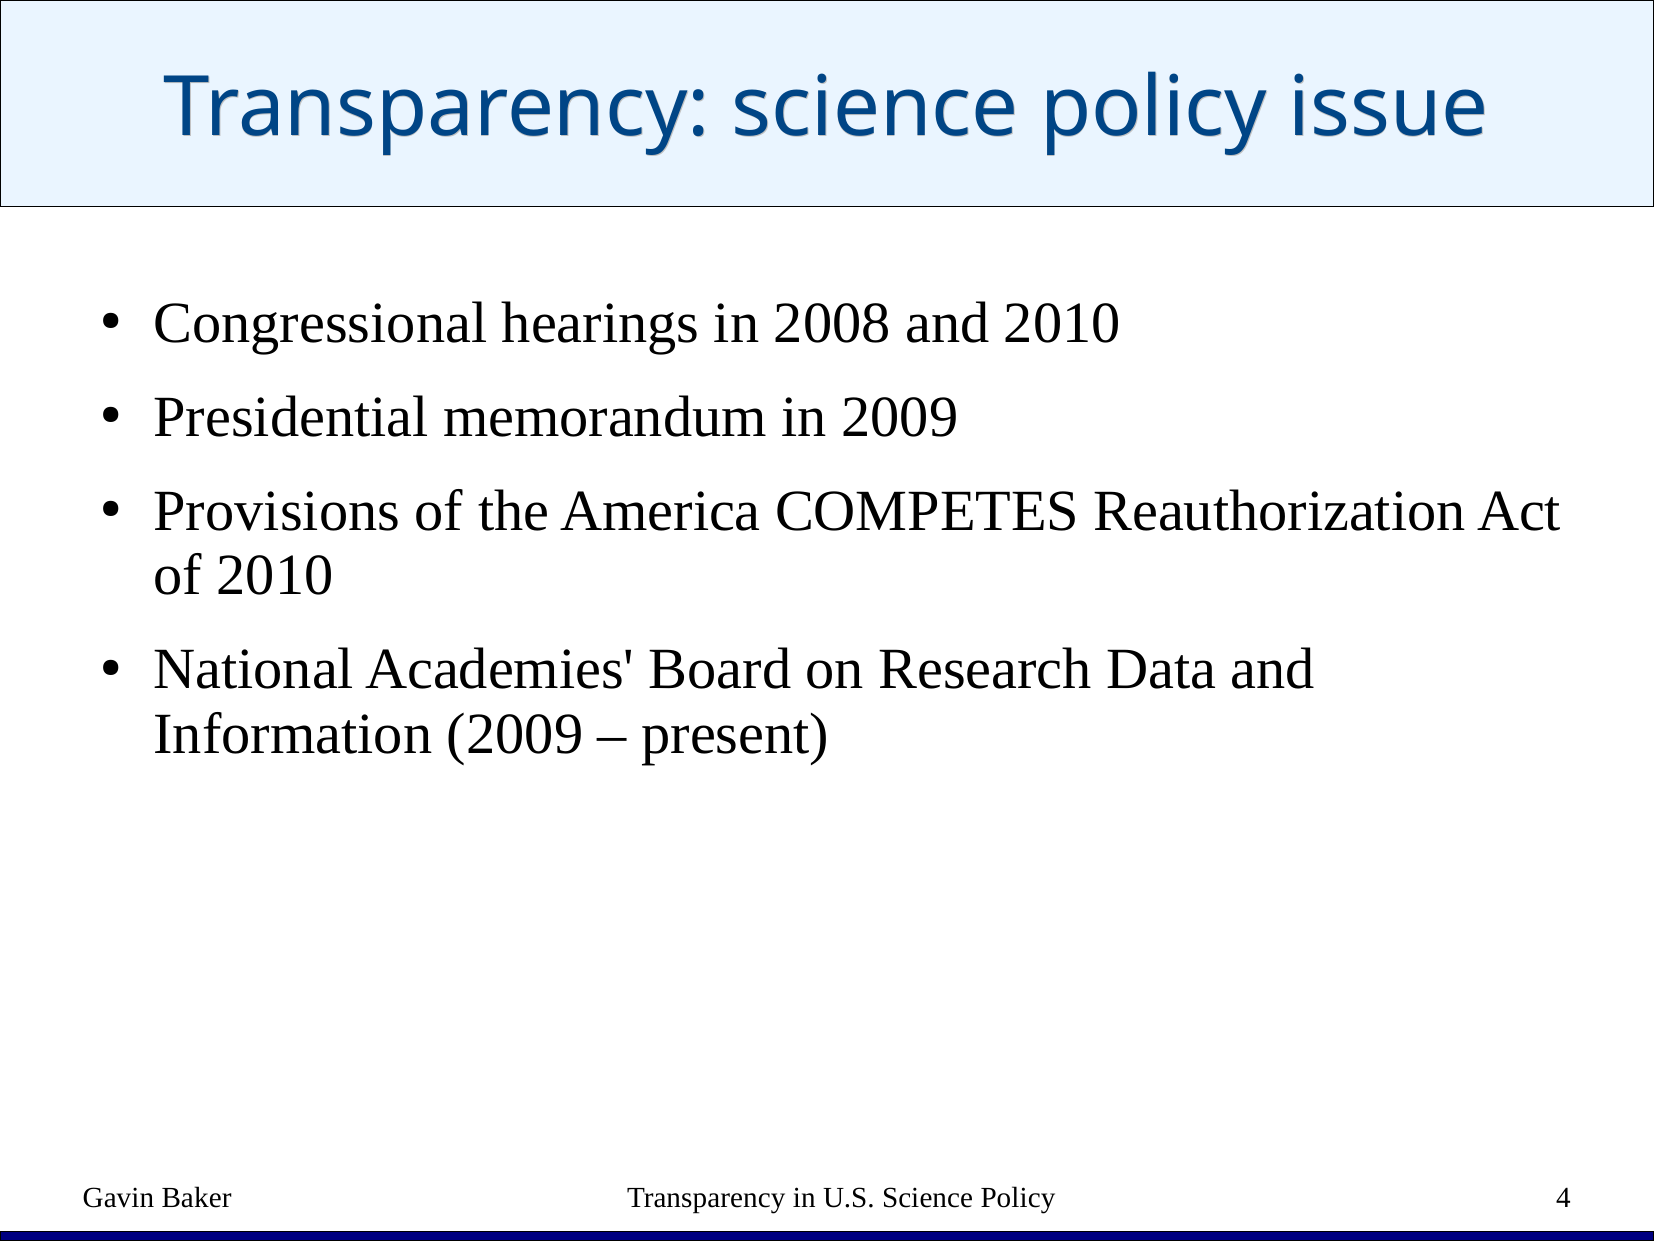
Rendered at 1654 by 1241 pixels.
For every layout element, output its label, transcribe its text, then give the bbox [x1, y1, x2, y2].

list Congressional hearings in 2008 and 2010 Presidential memorandum in 2009 Provisions of the America COMPETES Reauthorization Act of 2010 National Academies' Board on Research Data and Information (2009 – present) [82, 290, 1571, 1094]
title Transparency: science policy issue [82, 36, 1571, 170]
